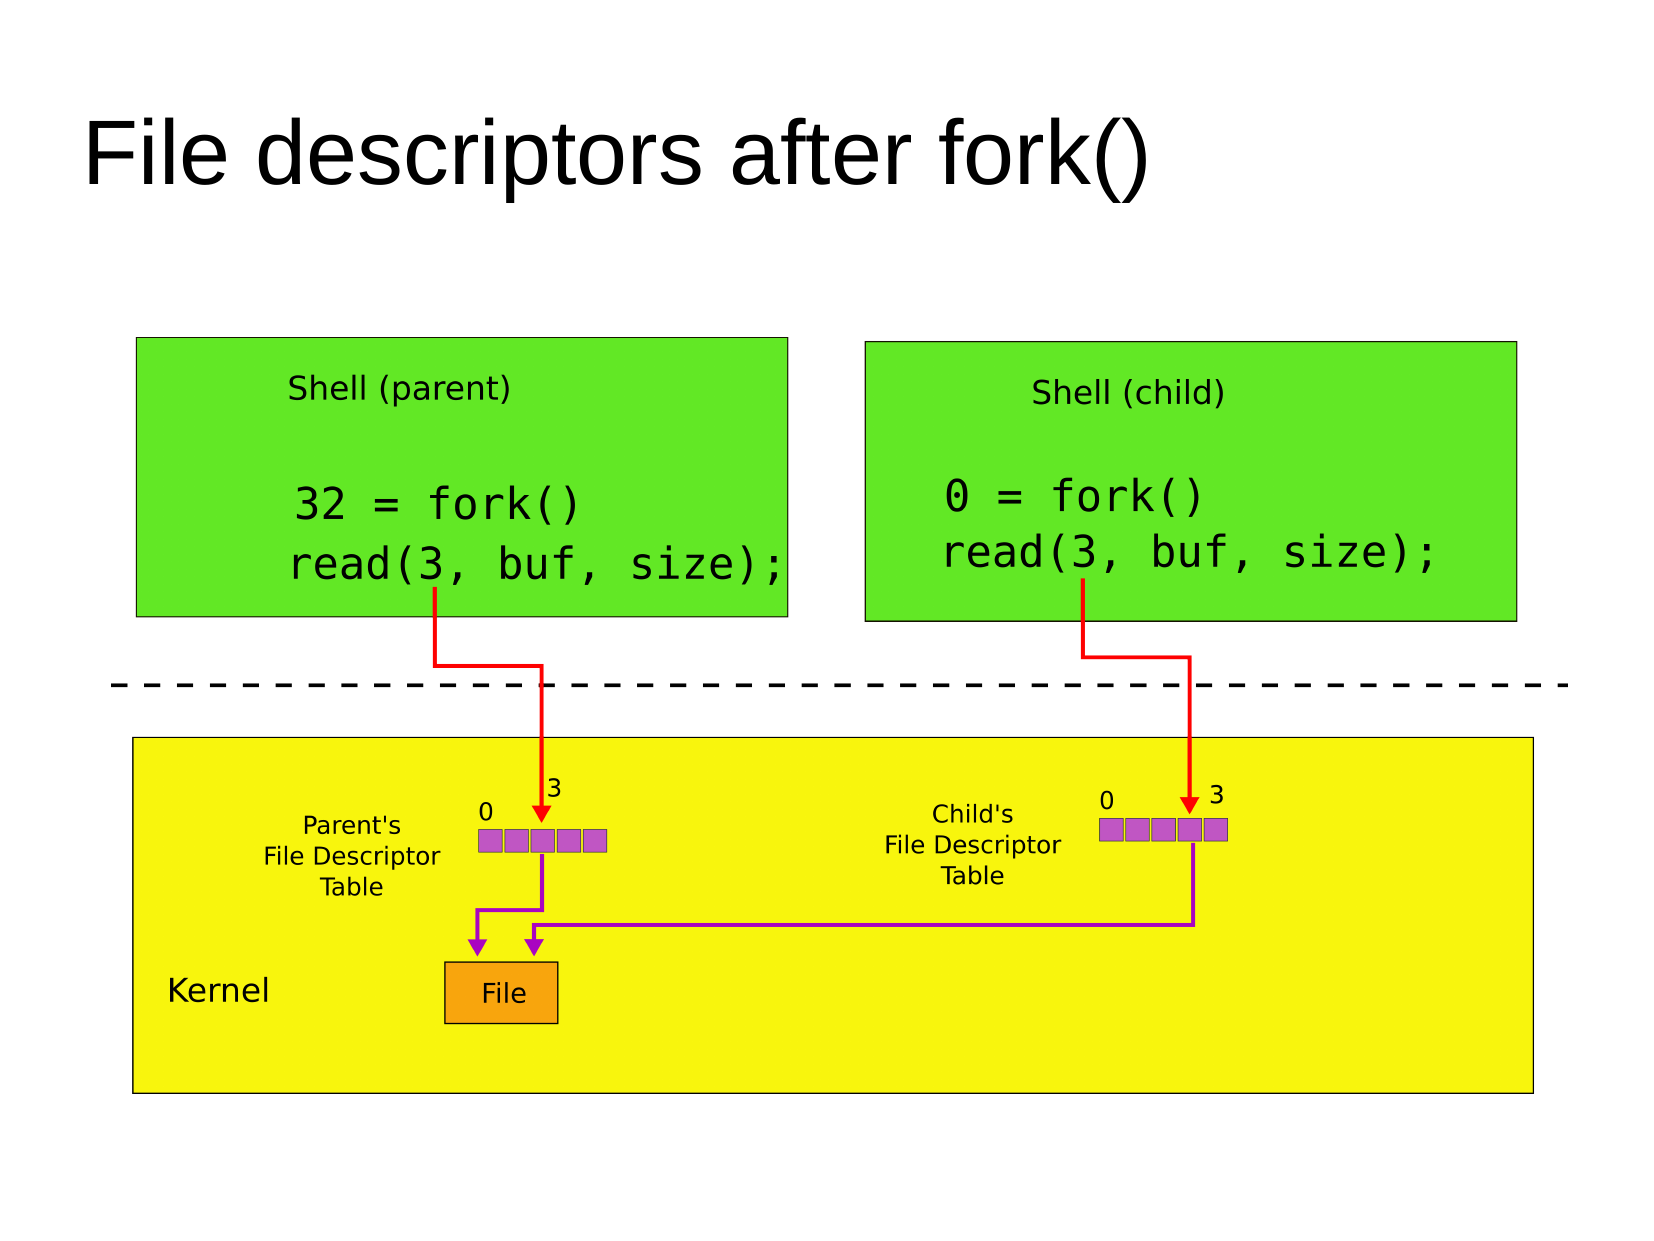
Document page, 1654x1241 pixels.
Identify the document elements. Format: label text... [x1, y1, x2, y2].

picture [111, 337, 1568, 1094]
title File descriptors after fork() [82, 49, 1538, 257]
